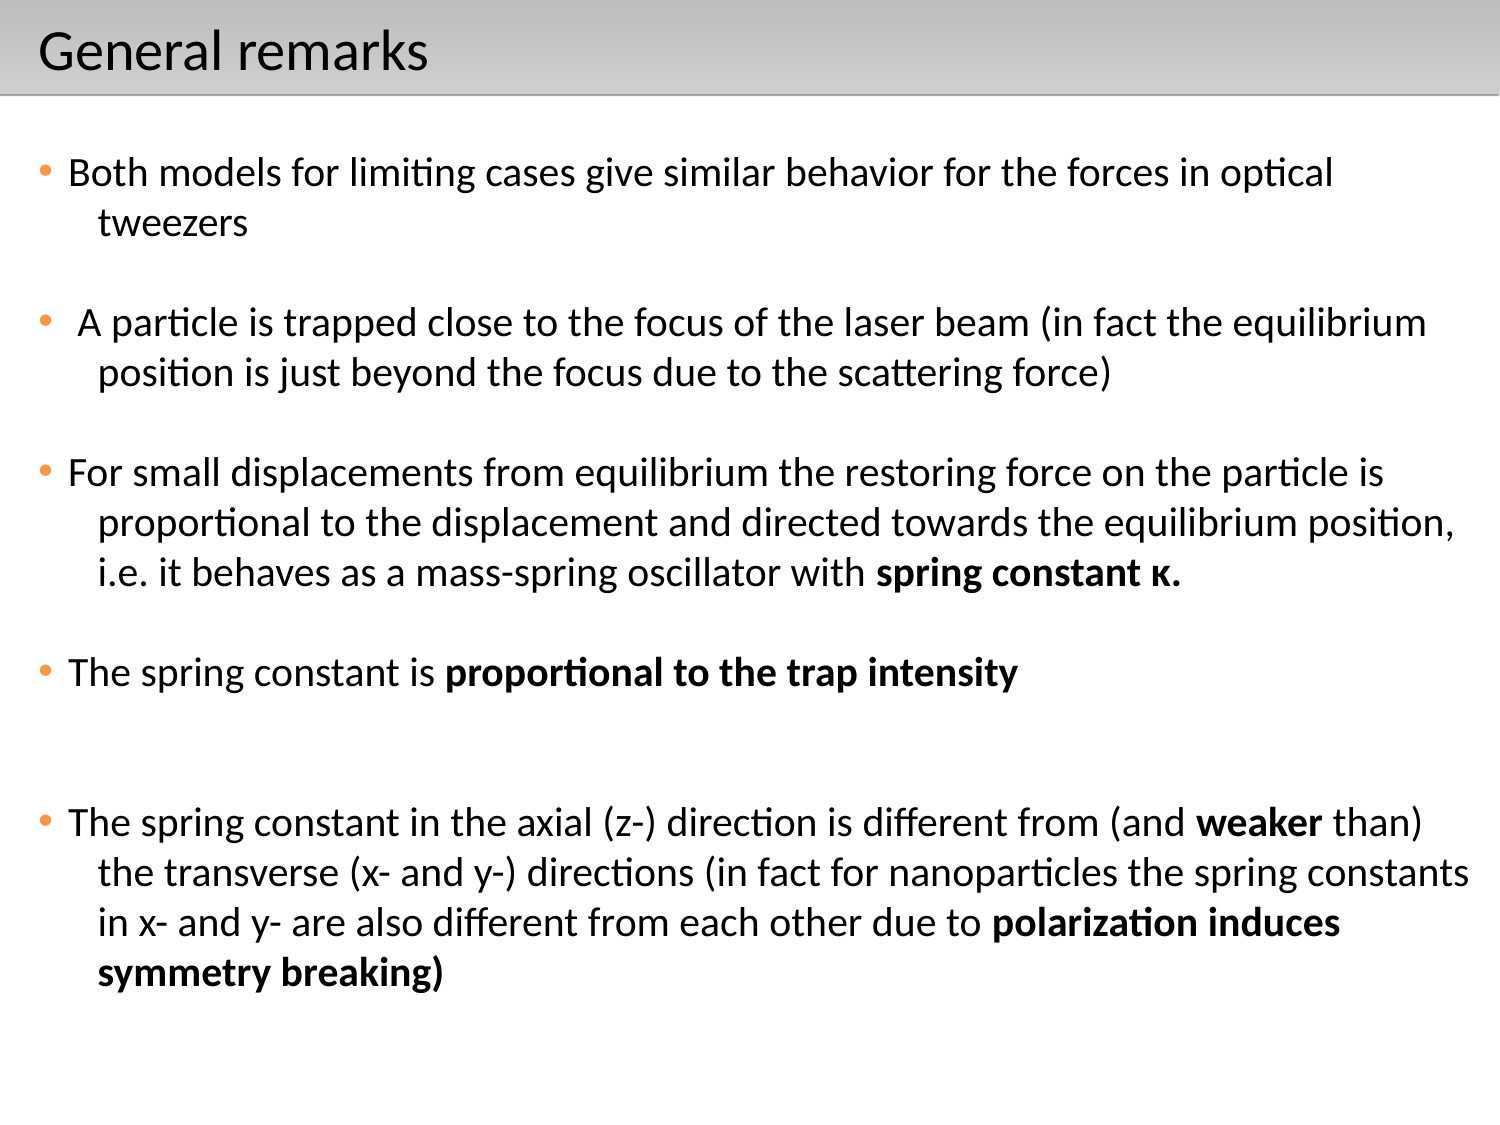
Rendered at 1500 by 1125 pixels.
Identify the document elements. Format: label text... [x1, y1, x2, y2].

text_box The spring constant is proportional to the trap intensity [0, 637, 1500, 751]
text_box Both models for limiting cases give similar behavior for the forces in optical tweezers [0, 137, 1500, 287]
text_box A particle is trapped close to the focus of the laser beam (in fact the equilibrium position is just beyond the focus due to the scattering force) [0, 287, 1500, 363]
text_box For small displacements from equilibrium the restoring force on the particle is proportional to the displacement and directed towards the equilibrium position, i.e. it behaves as a mass-spring oscillator with spring constant κ. [0, 437, 1500, 613]
title General remarks [23, 0, 1477, 94]
text_box The spring constant in the axial (z-) direction is different from (and weaker than) the transverse (x- and y-) directions (in fact for nanoparticles the spring constants in x- and y- are also different from each other due to polarization induces symmetry breaking) [0, 787, 1500, 901]
